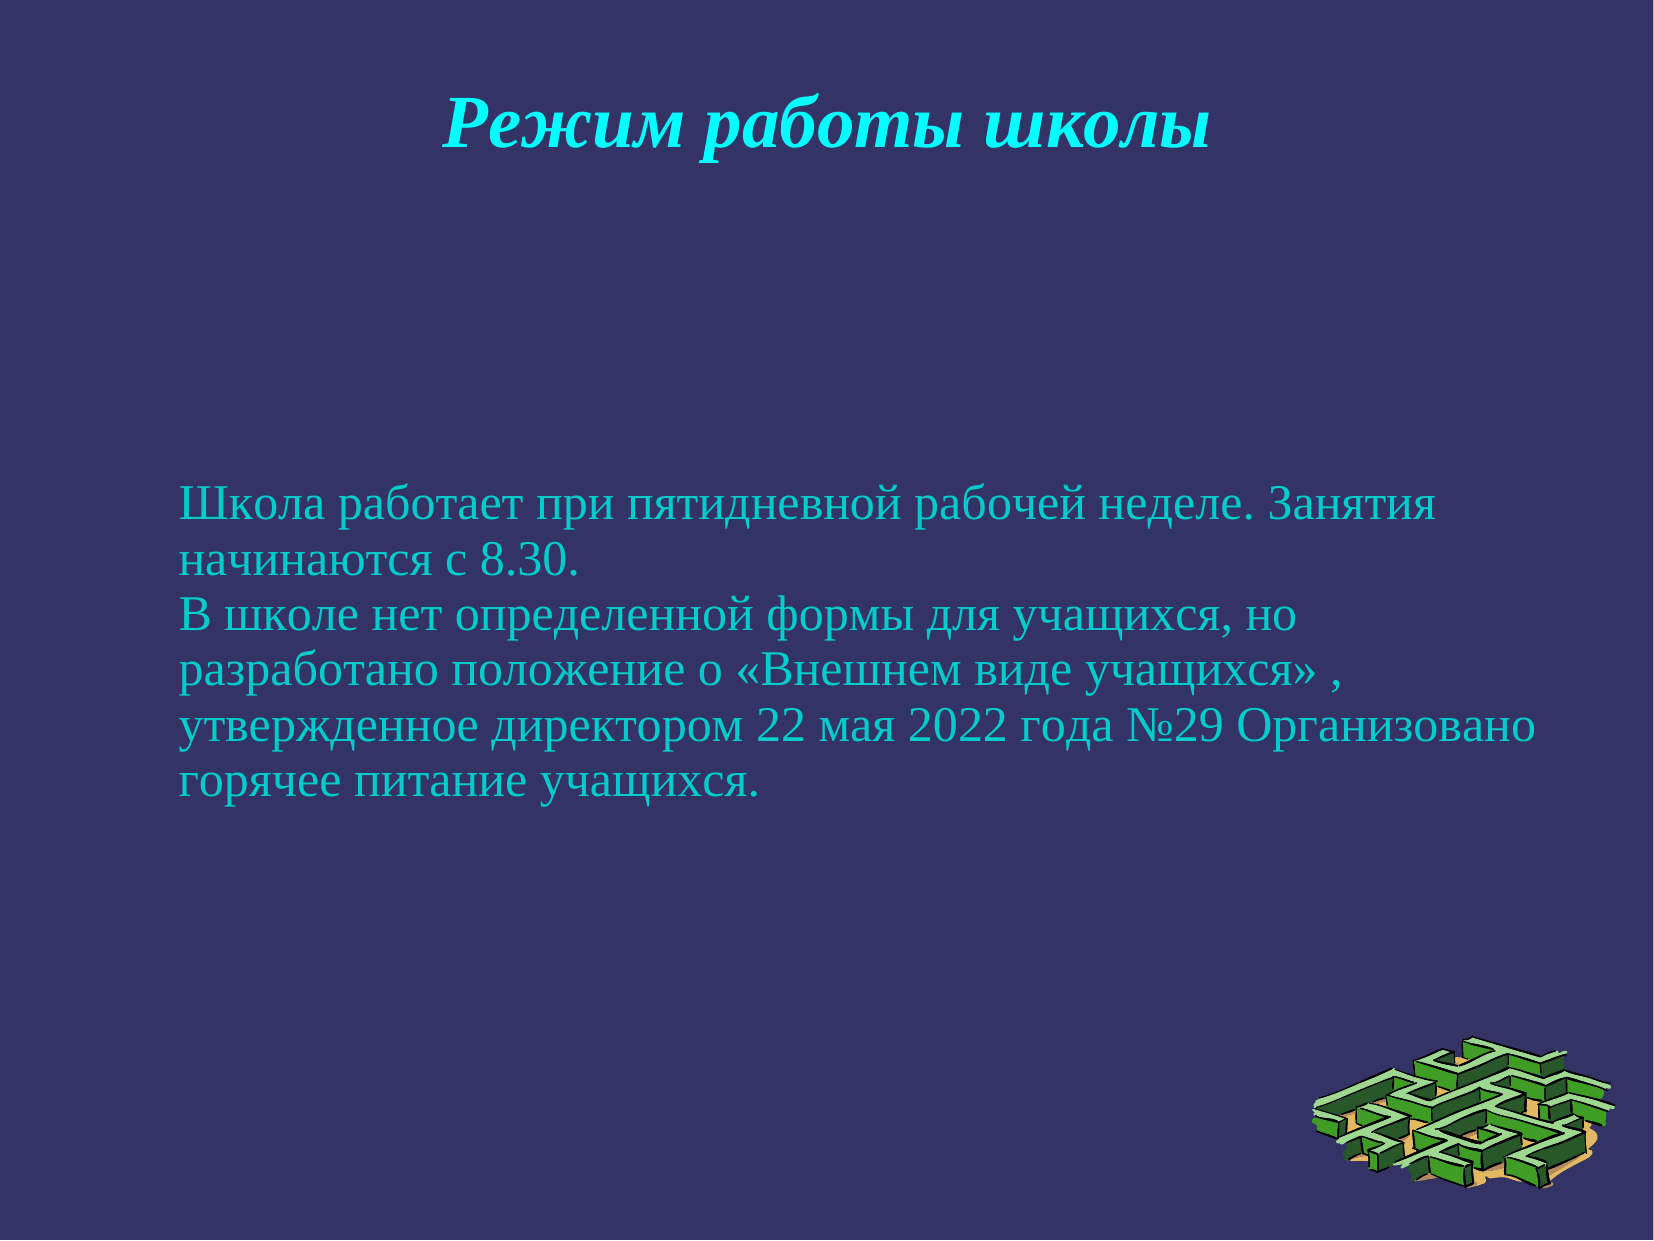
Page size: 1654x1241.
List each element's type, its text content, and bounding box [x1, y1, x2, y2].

title Режим работы школы [121, 19, 1534, 227]
list Школа работает при пятидневной рабочей неделе. Занятия начинаются с 8.30. В школе нет определенной формы для учащихся, но разработано положение о «Внешнем виде учащихся» , утвержденное директором 22 мая 2022 года №29 Организовано горячее питание учащихся. [178, 364, 1570, 1147]
